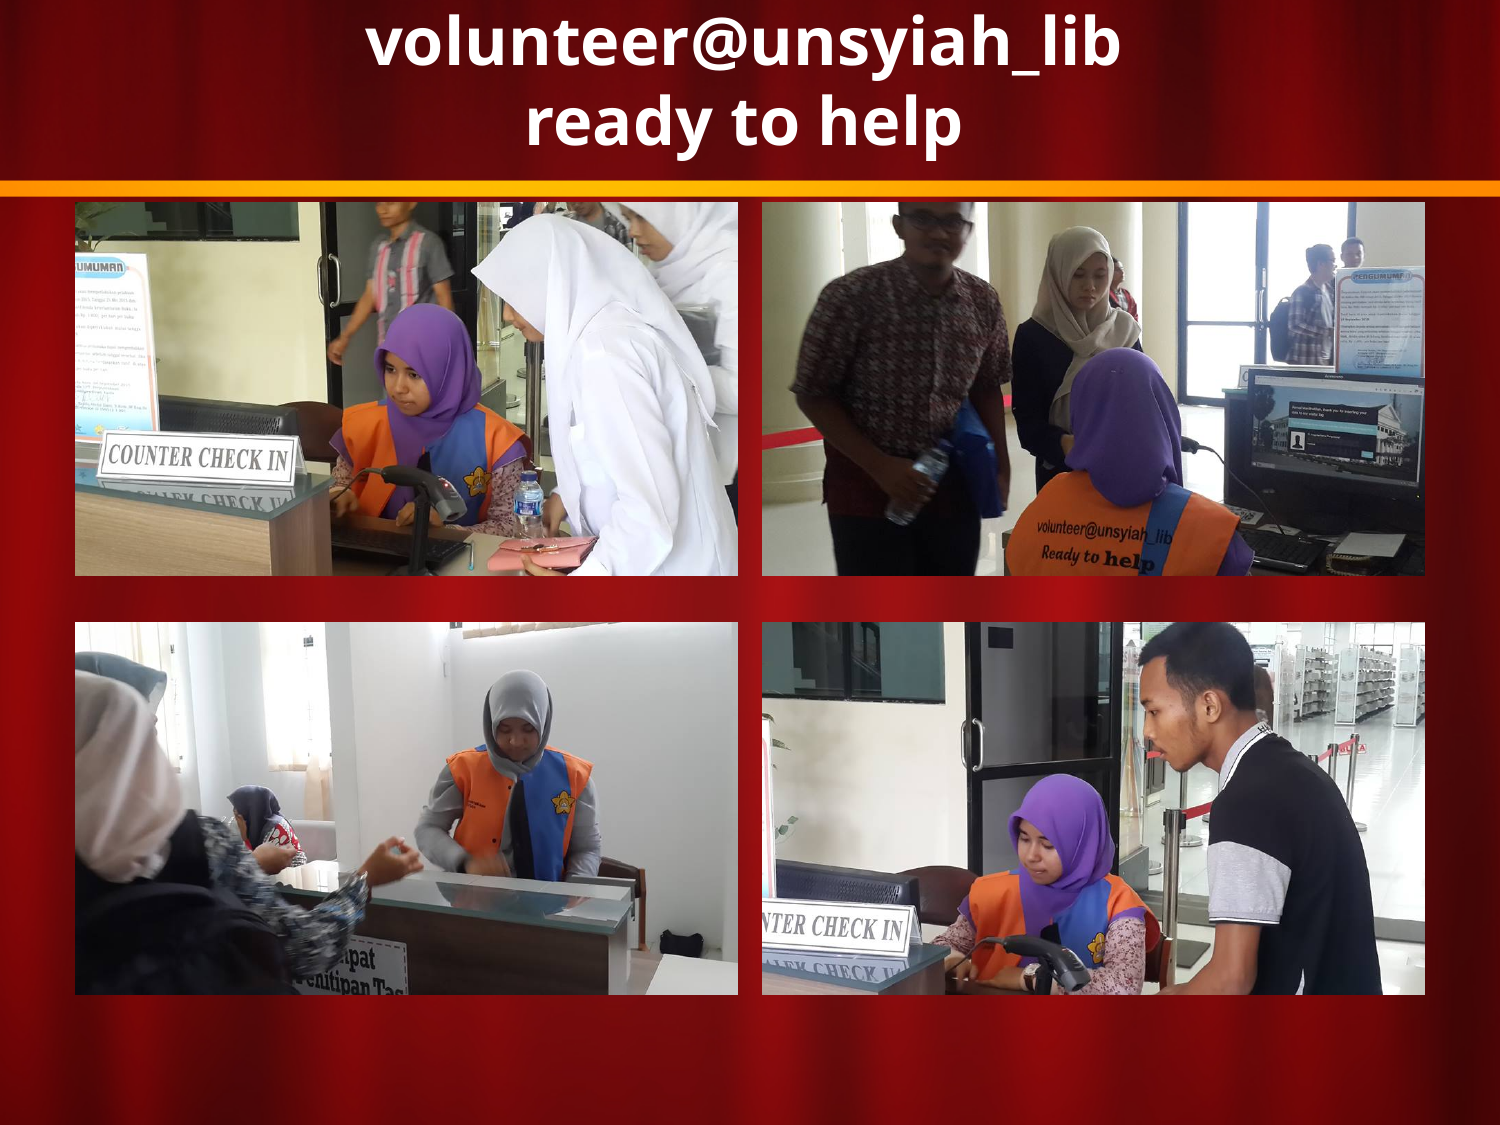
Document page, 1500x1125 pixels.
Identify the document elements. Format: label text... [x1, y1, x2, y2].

picture [0, 0, 1500, 1125]
title volunteer@unsyiah_lib ready to help [41, 31, 1447, 127]
